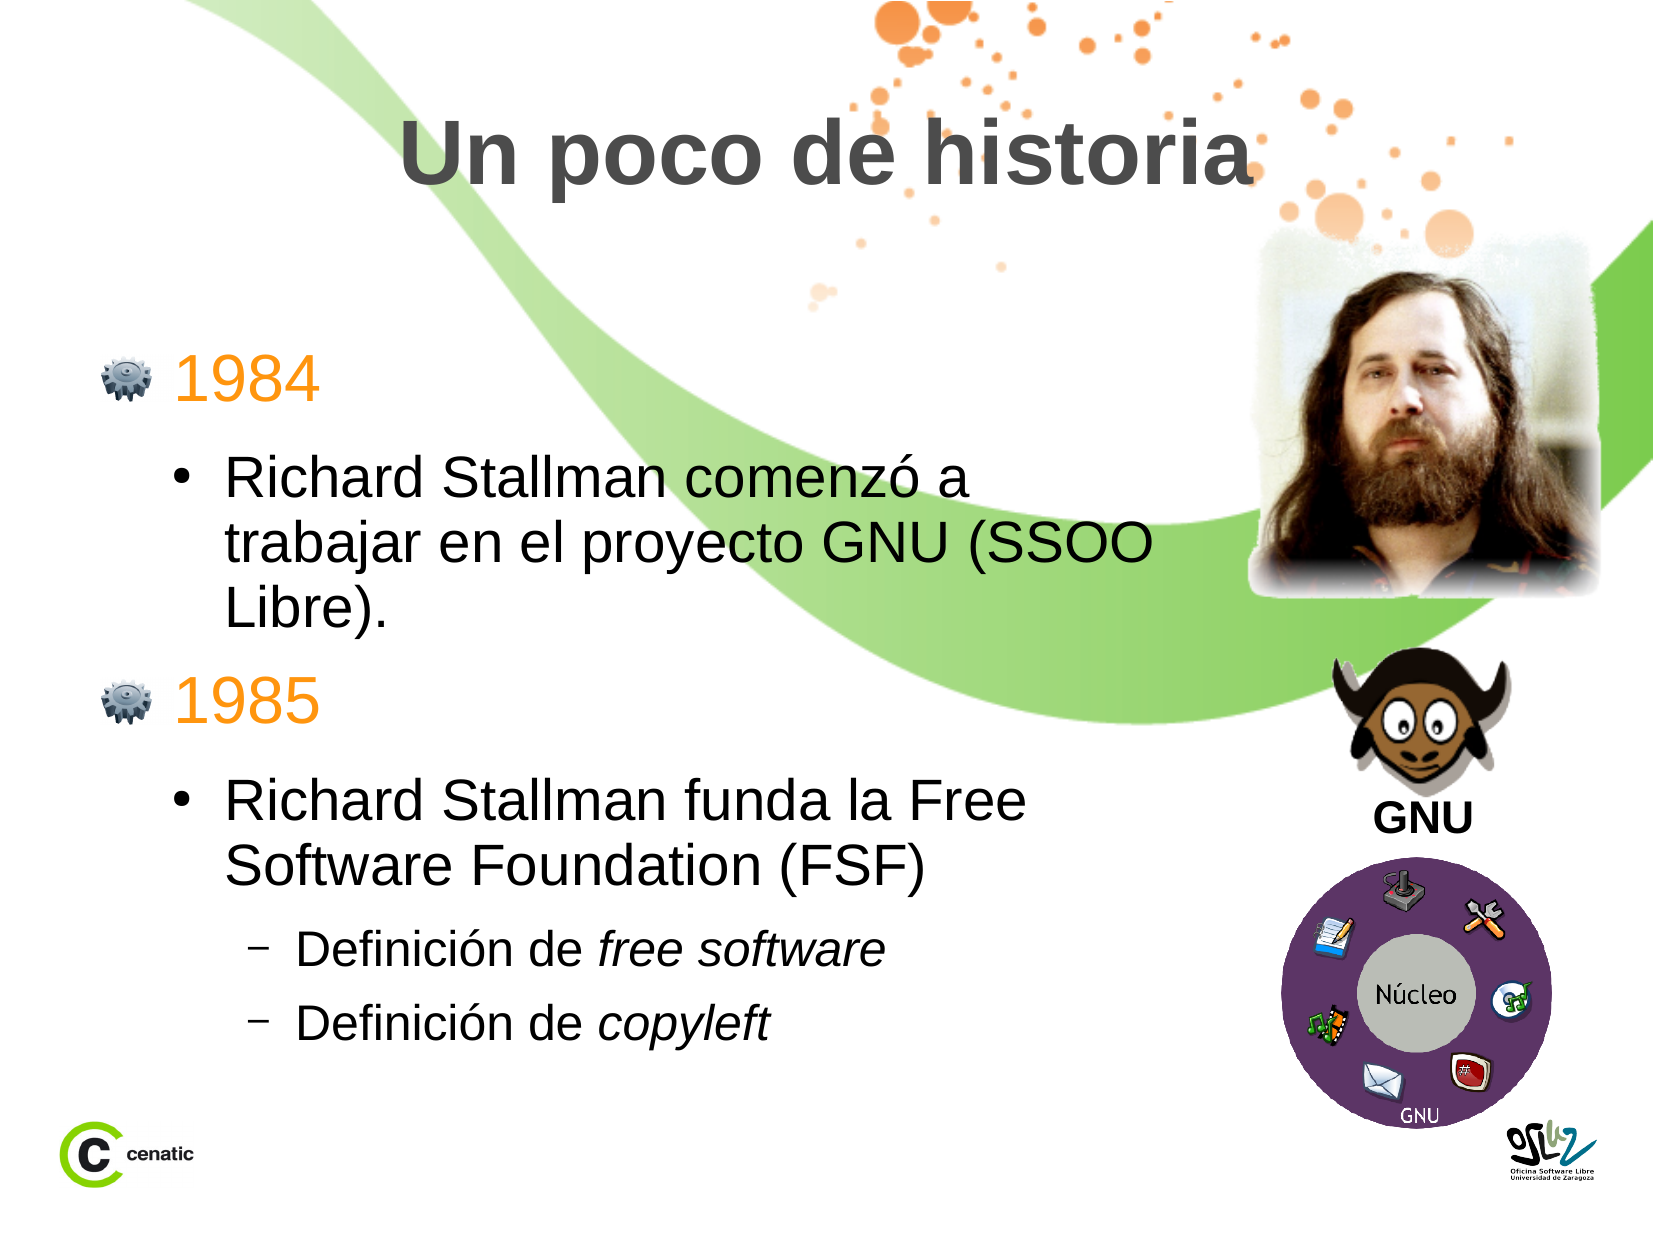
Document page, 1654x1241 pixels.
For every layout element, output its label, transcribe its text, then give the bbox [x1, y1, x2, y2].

title Un poco de historia [82, 49, 1571, 257]
picture [1269, 850, 1600, 1182]
picture [183, 0, 1653, 824]
list 1984 Richard Stallman comenzó a trabajar en el proyecto GNU (SSOO Libre). 1985 Richard Stallman funda la Free Software Foundation (FSF) Definición de free software Definición de copyleft [82, 236, 1176, 1152]
text_box GNU [1320, 784, 1527, 851]
picture [59, 1121, 194, 1188]
